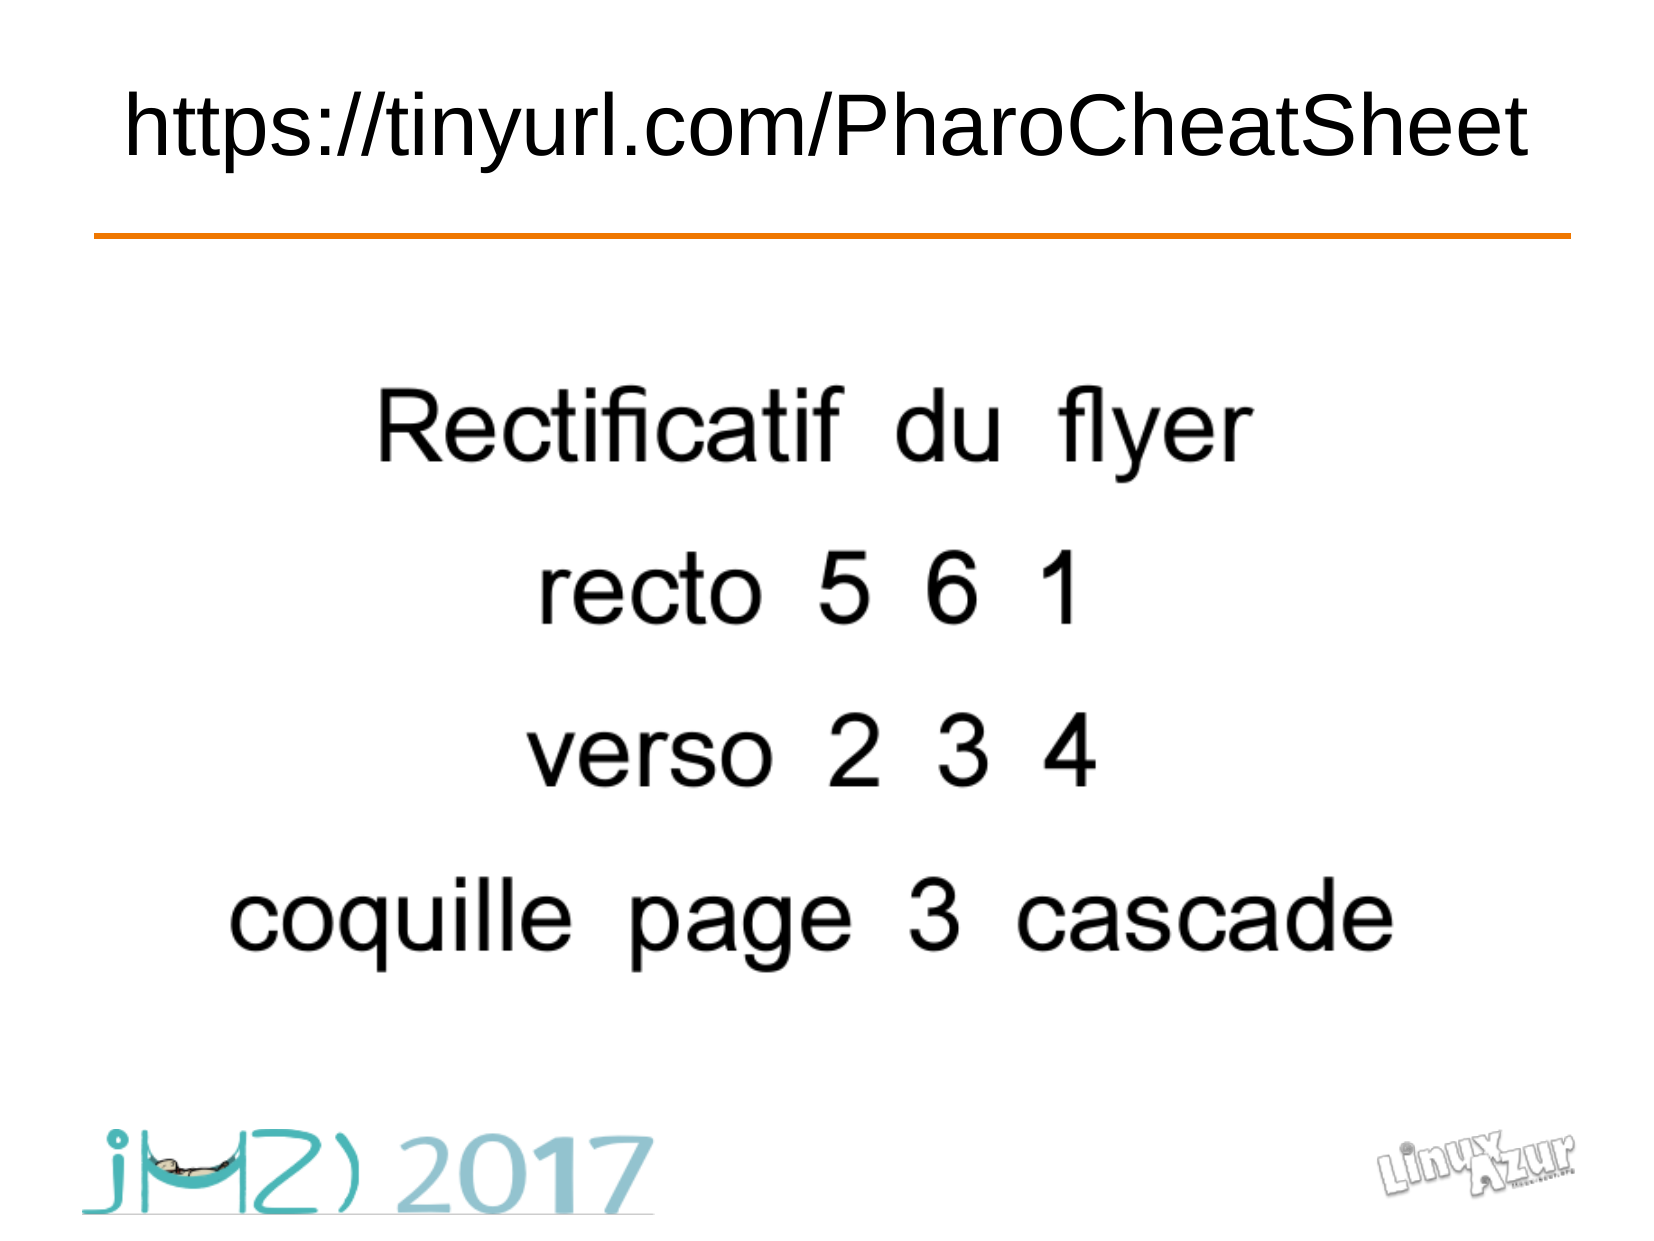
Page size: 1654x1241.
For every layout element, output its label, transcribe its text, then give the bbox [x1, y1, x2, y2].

picture [121, 283, 1533, 1063]
title https://tinyurl.com/PharoCheatSheet [82, 49, 1571, 201]
picture [82, 1129, 655, 1216]
picture [1346, 1115, 1600, 1211]
